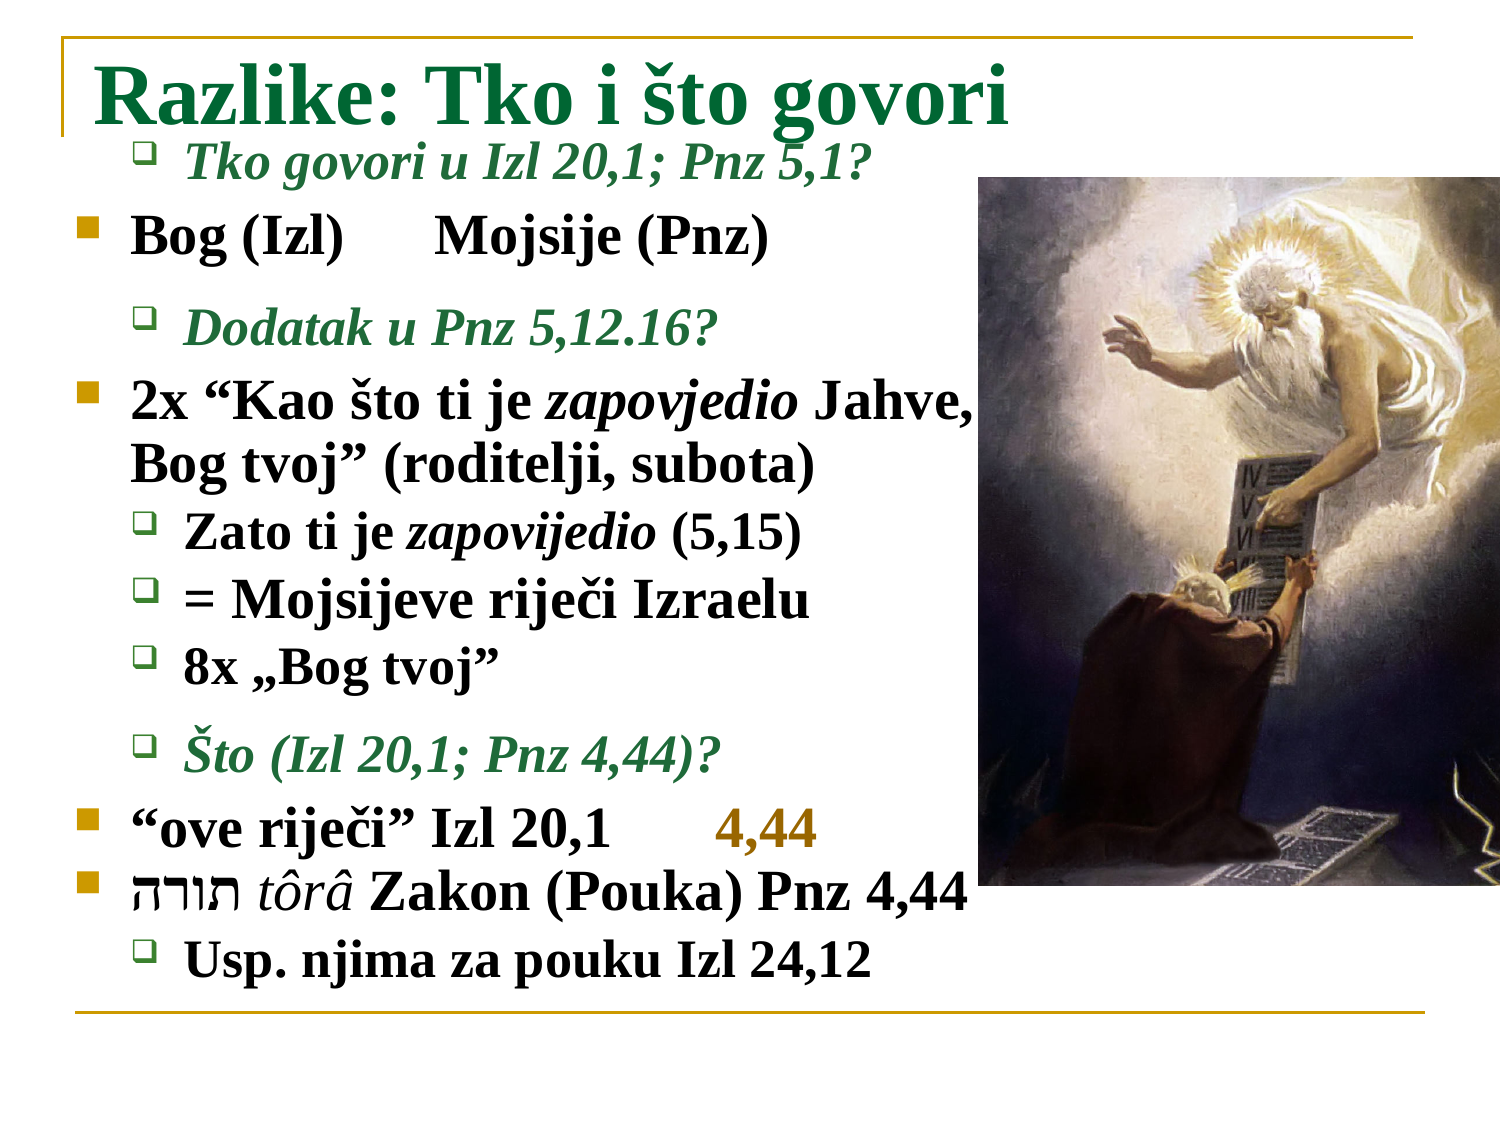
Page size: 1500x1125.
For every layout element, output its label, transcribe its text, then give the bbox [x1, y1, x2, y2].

title Razlike: Tko i što govori [78, 29, 1429, 177]
list Tko govori u Izl 20,1; Pnz 5,1? Bog (Izl) Mojsije (Pnz) Dodatak u Pnz 5,12.16? 2x “Kao što ti je zapovjedio Jahve, Bog tvoj” (roditelji, subota) Zato ti je zapovijedio (5,15) = Mojsijeve riječi Izraelu 8x „Bog tvoj” Što (Izl 20,1; Pnz 4,44)? “ove riječi” Izl 20,1  4,44 תורה tôrâ Zakon (Pouka) Pnz 4,44 Usp. njima za pouku Izl 24,12 [58, 118, 1152, 1004]
picture [978, 177, 1500, 886]
